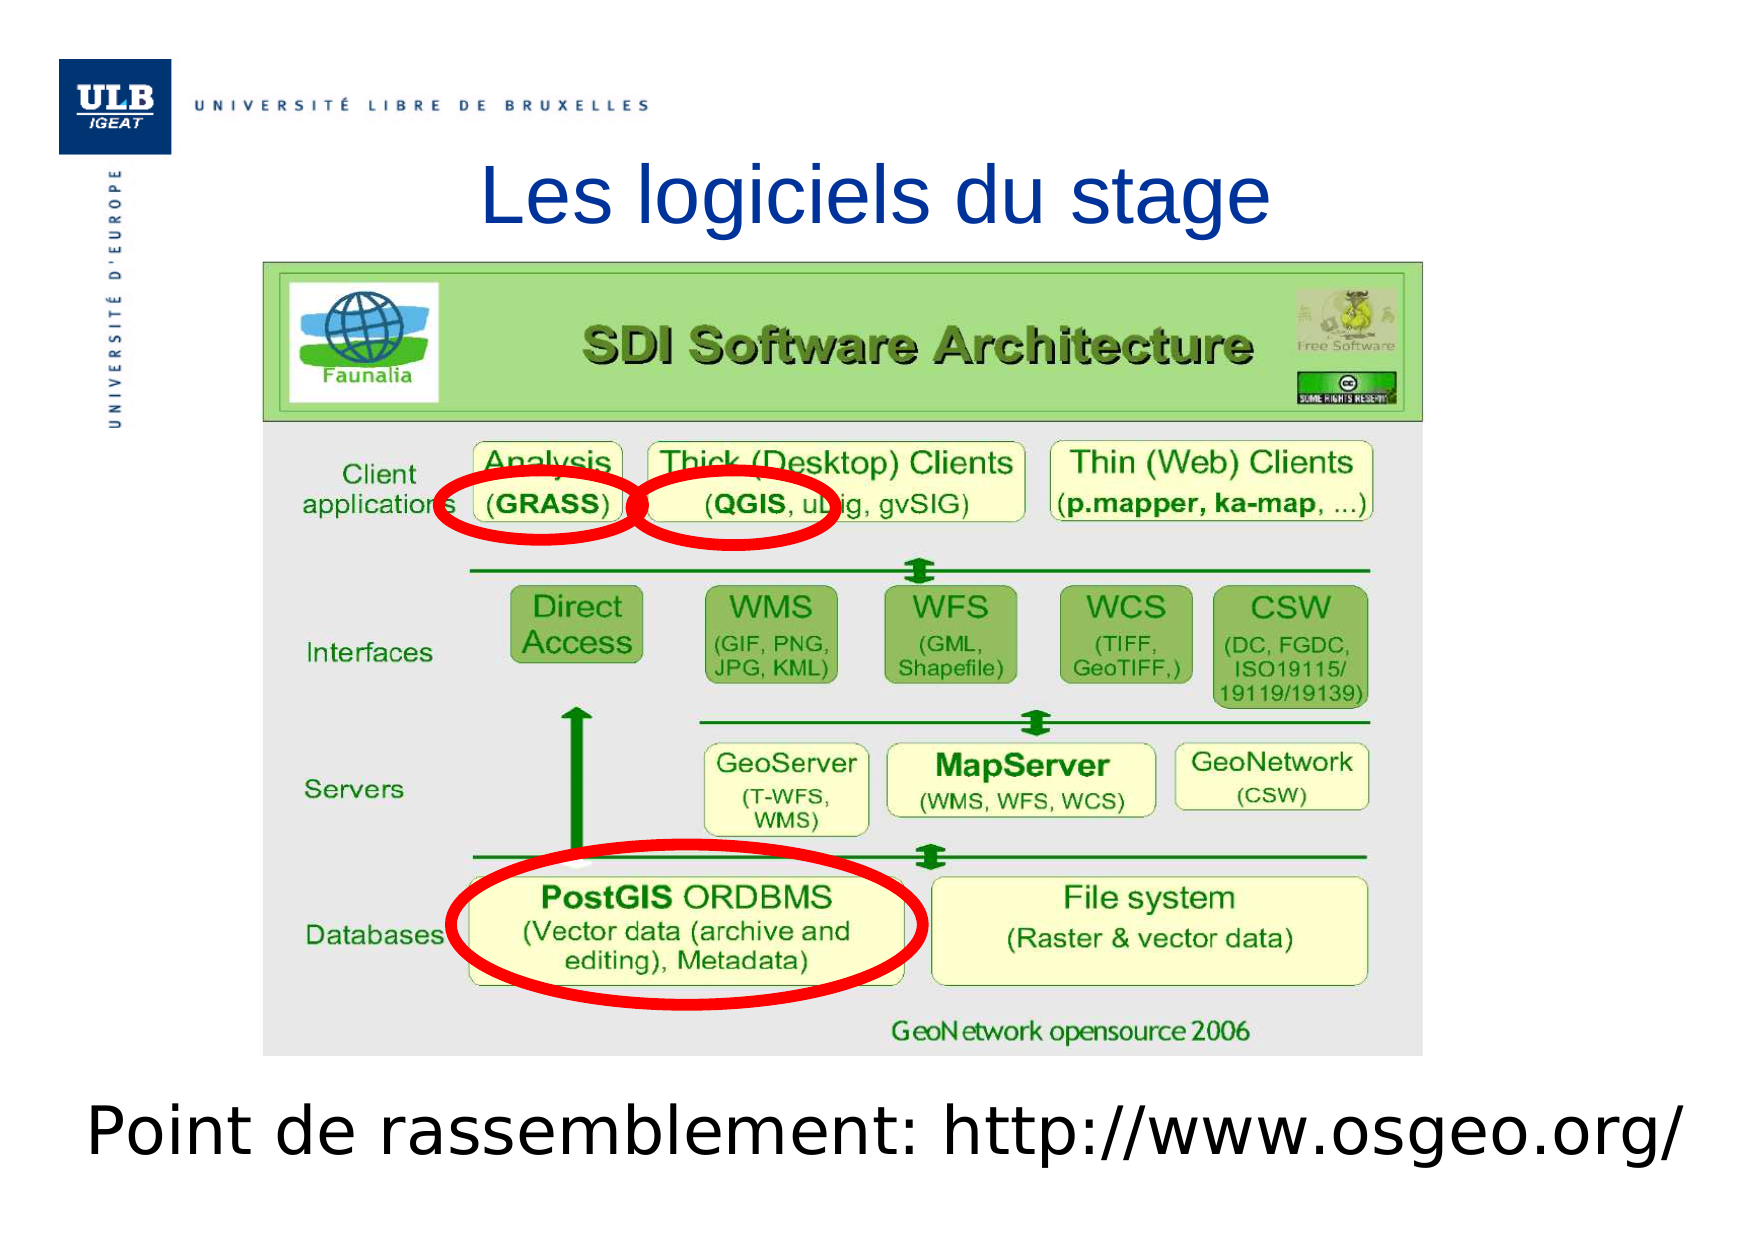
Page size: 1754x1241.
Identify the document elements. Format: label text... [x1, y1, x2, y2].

text_box Point de rassemblement: http://www.osgeo.org/ [70, 1084, 1754, 1178]
title Les logiciels du stage [140, 22, 1614, 373]
picture [59, 59, 1695, 1182]
